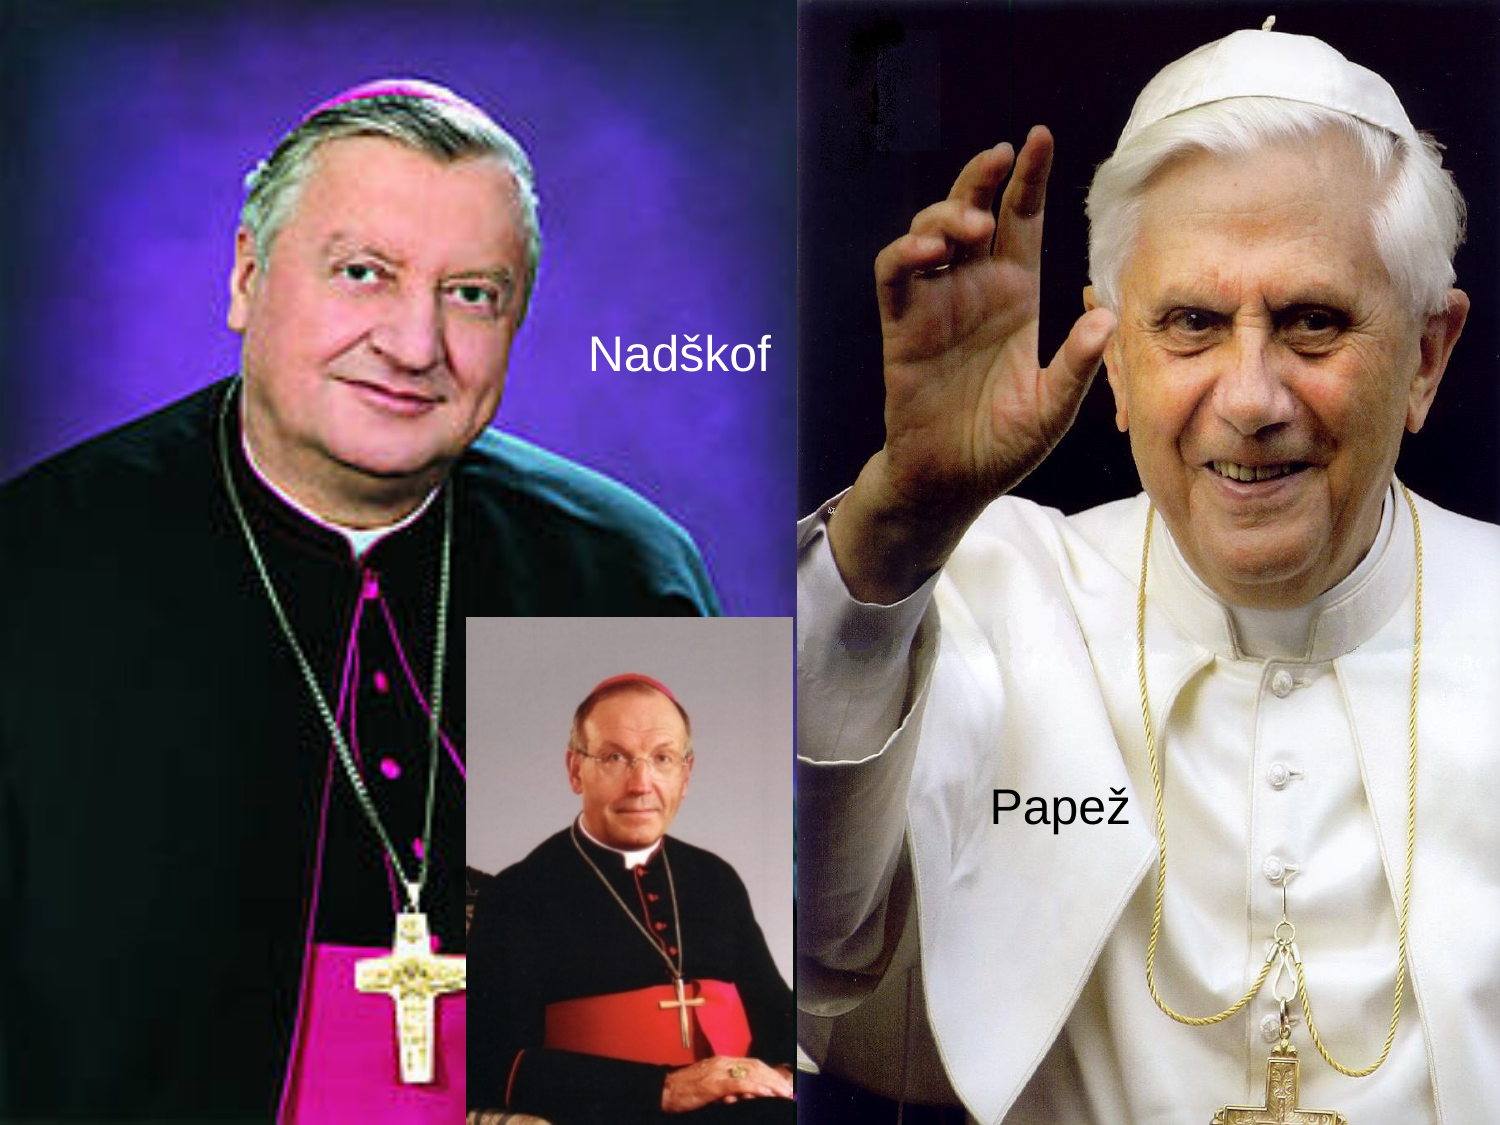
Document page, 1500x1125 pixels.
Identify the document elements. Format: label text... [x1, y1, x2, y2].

text_box Papež [974, 767, 1157, 842]
text_box Nadškof [573, 314, 801, 390]
picture [0, 0, 1500, 1125]
